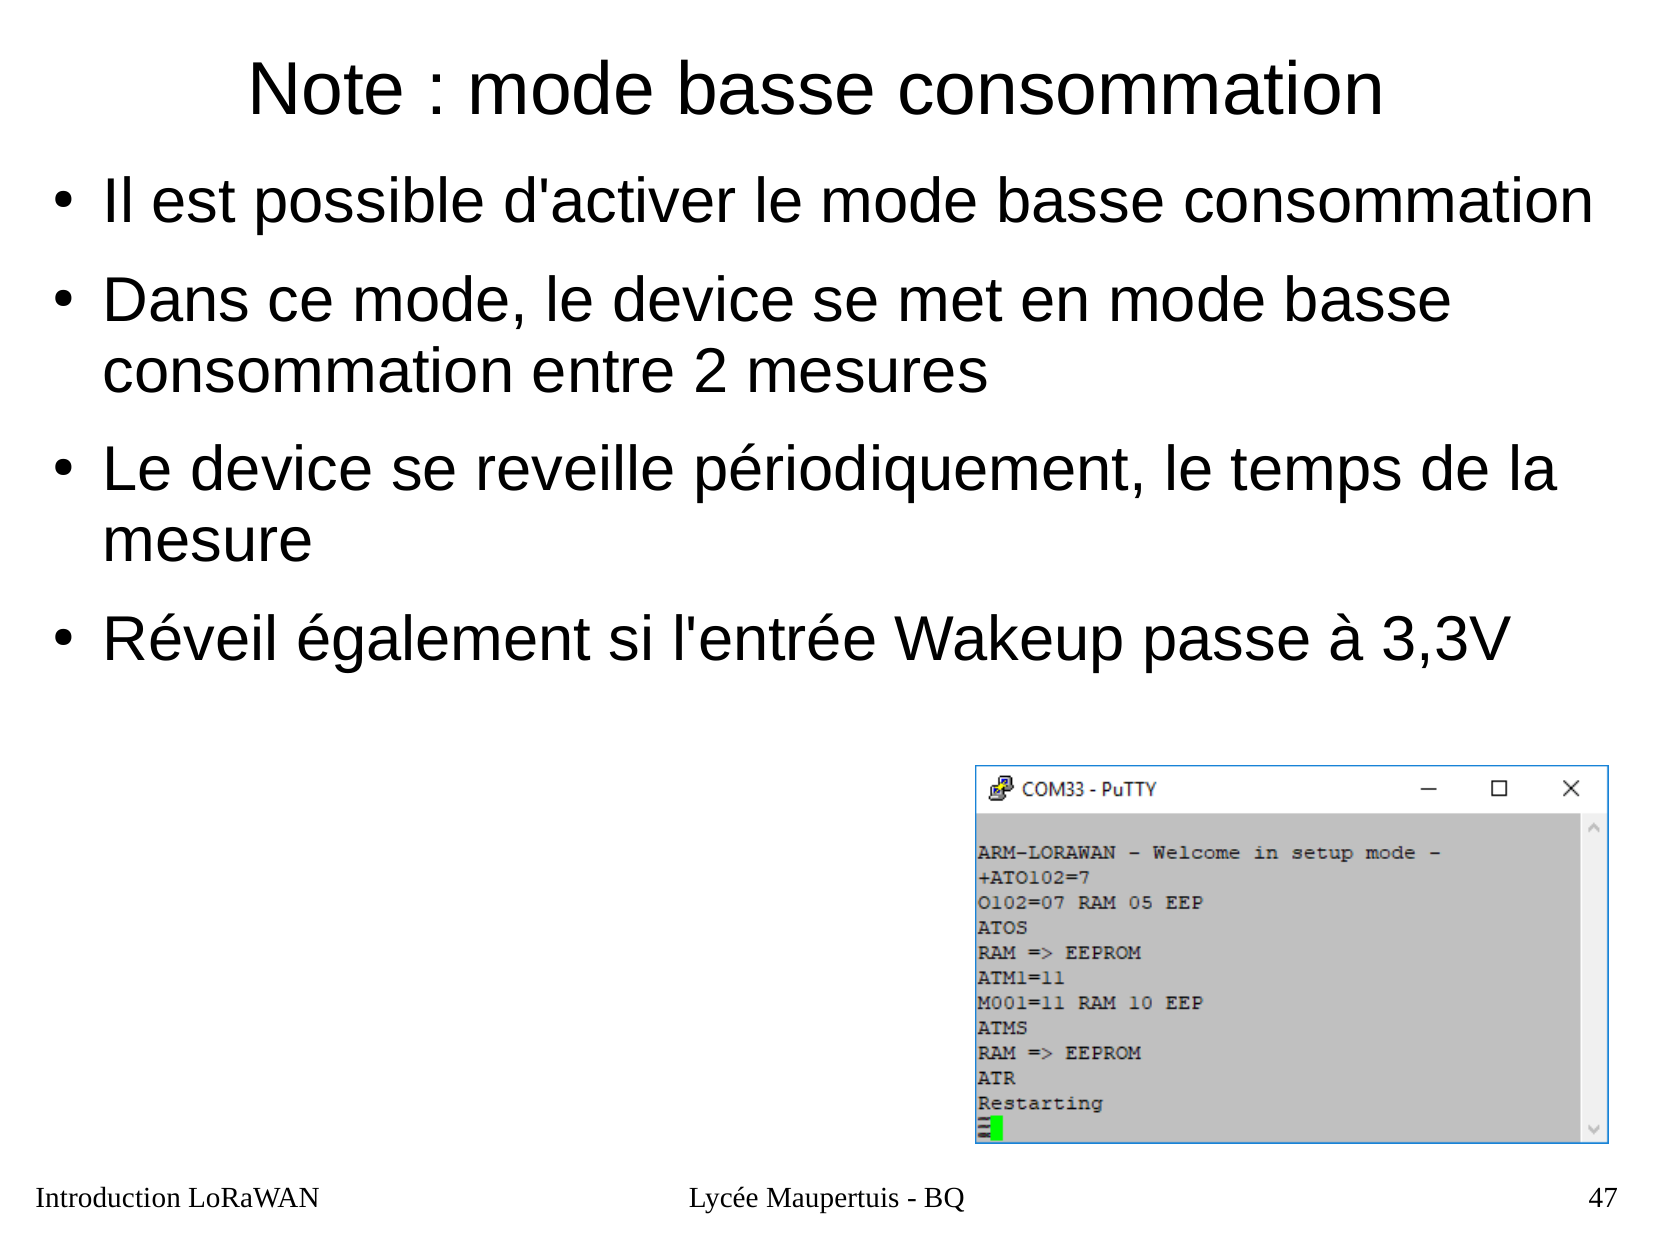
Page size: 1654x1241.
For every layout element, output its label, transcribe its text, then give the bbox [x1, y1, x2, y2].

list Il est possible d'activer le mode basse consommation Dans ce mode, le device se met en mode basse consommation entre 2 mesures Le device se reveille périodiquement, le temps de la mesure Réveil également si l'entrée Wakeup passe à 3,3V [35, 165, 1619, 729]
title Note : mode basse consommation [35, 35, 1619, 142]
picture [975, 765, 1609, 1144]
